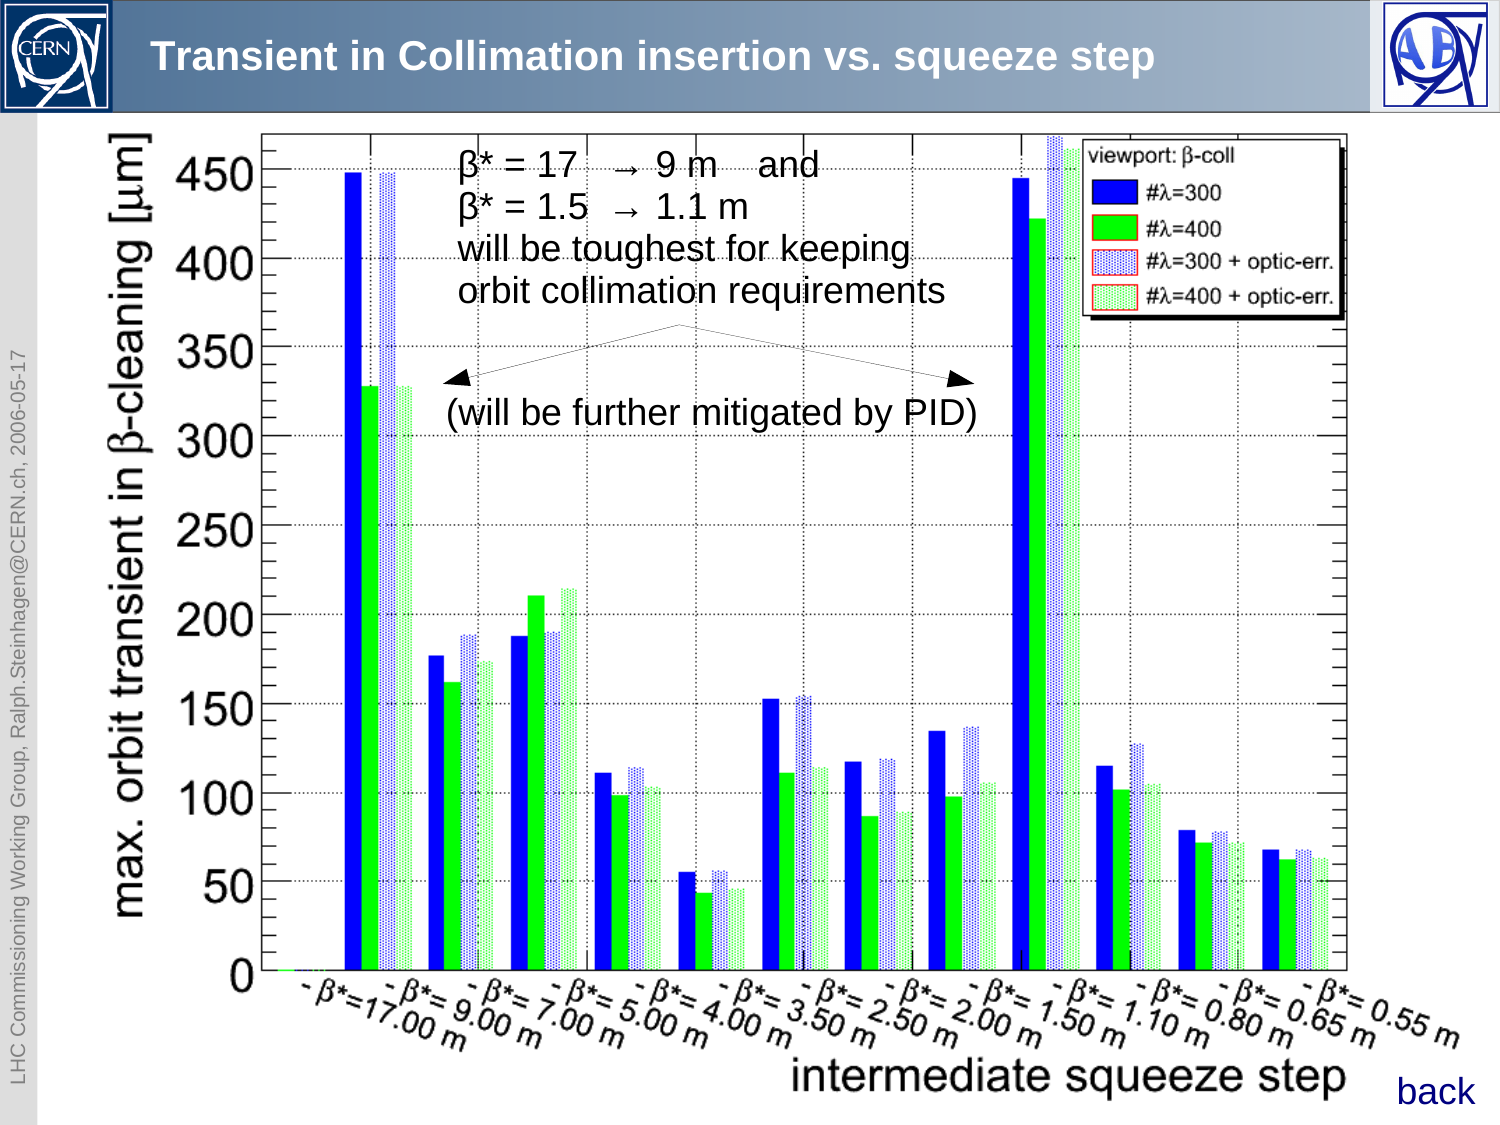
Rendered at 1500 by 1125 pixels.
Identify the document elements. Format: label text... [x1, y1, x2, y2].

text_box back [1381, 1062, 1500, 1120]
picture [0, 0, 113, 113]
title Transient in Collimation insertion vs. squeeze step [150, 0, 1201, 113]
picture [95, 114, 1486, 1123]
text_box (will be further mitigated by PID) [431, 383, 993, 441]
picture [1382, 1, 1489, 108]
text_box β* = 17 → 9 m and β* = 1.5 → 1.1 m will be toughest for keeping orbit collimation requirements [442, 135, 975, 319]
